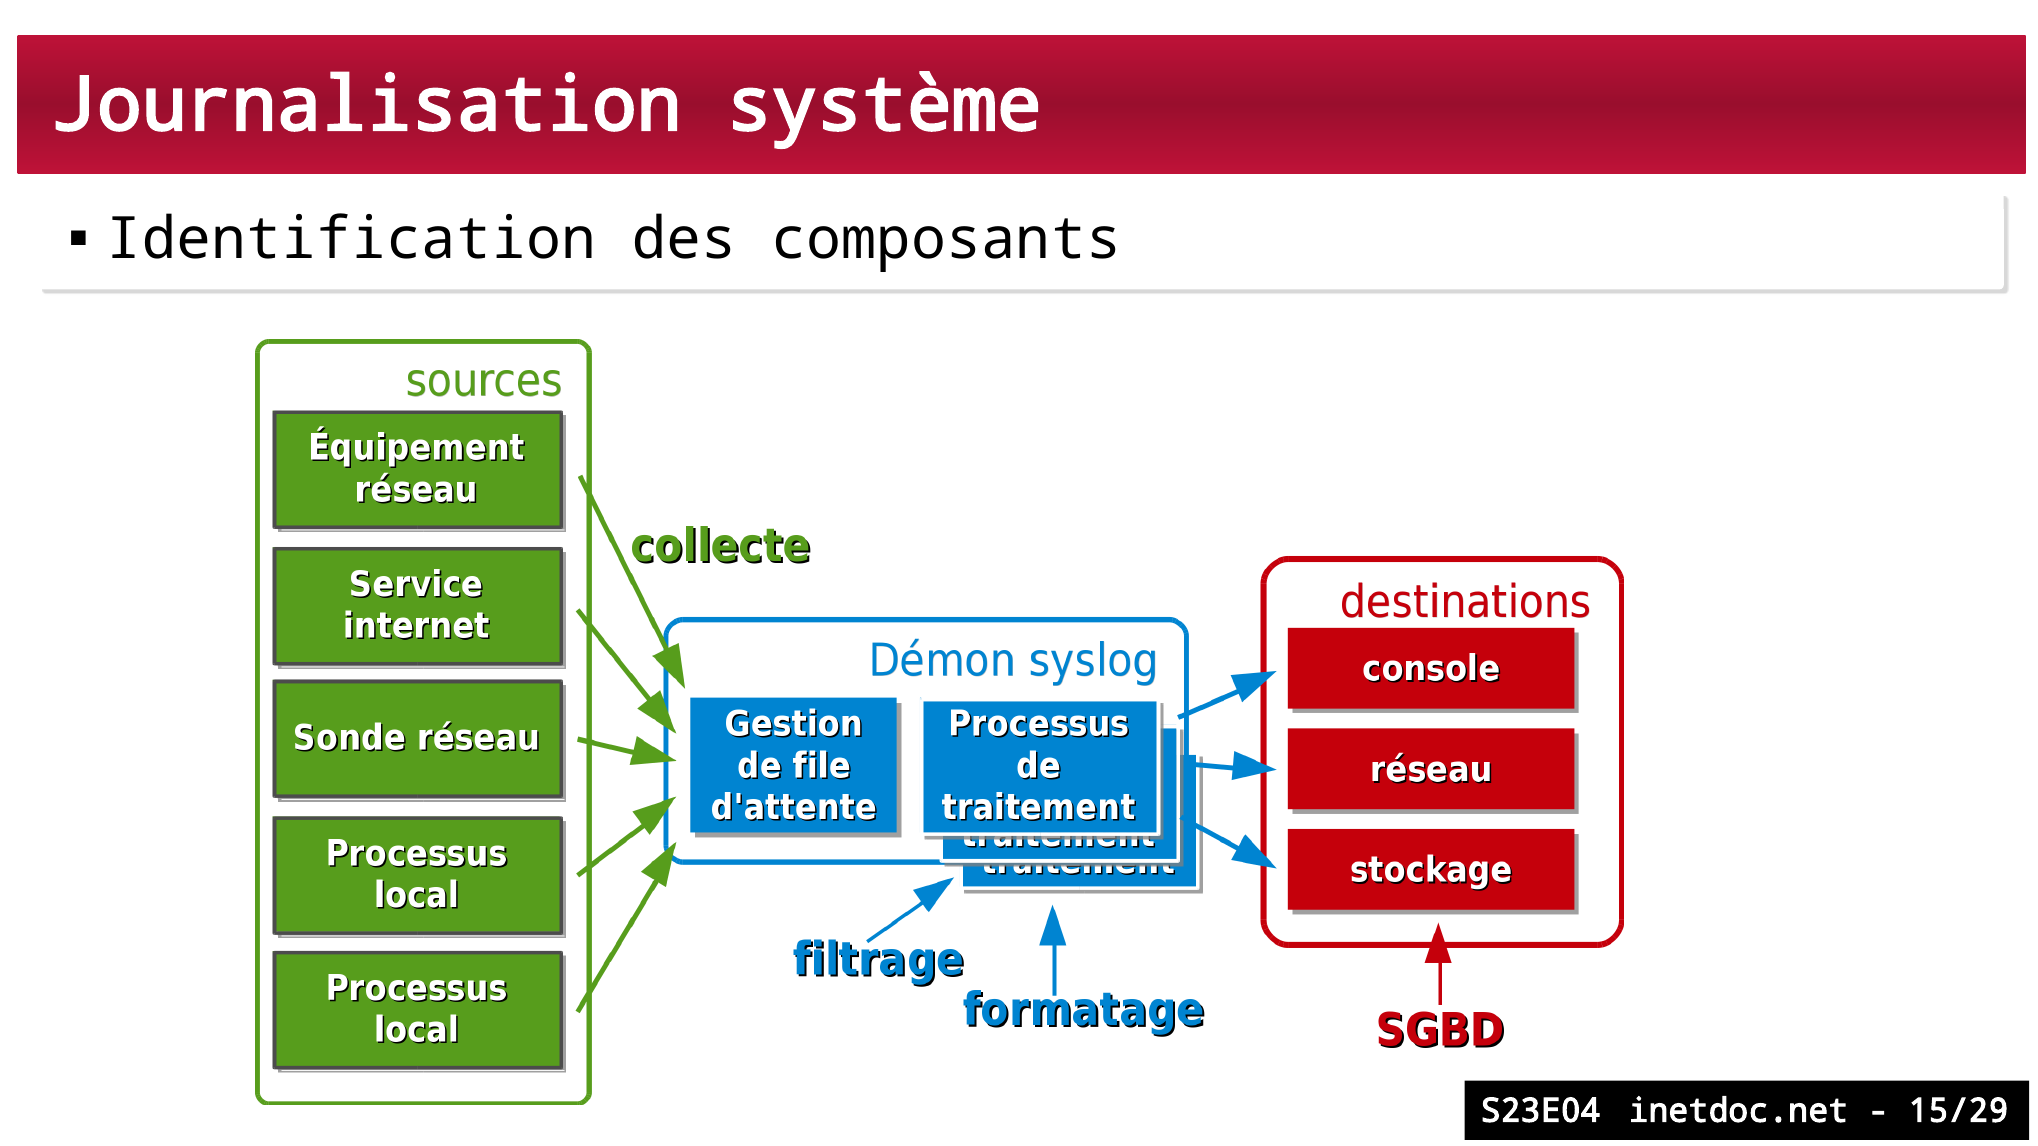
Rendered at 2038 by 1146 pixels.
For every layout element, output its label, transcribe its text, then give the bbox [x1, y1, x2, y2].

text_box Journalisation système [17, 35, 2026, 174]
text_box Identification des composants [35, 188, 2004, 290]
picture [252, 336, 1624, 1105]
text_box S23E04 inetdoc.net - <numéro>/29 [1464, 1080, 2030, 1140]
